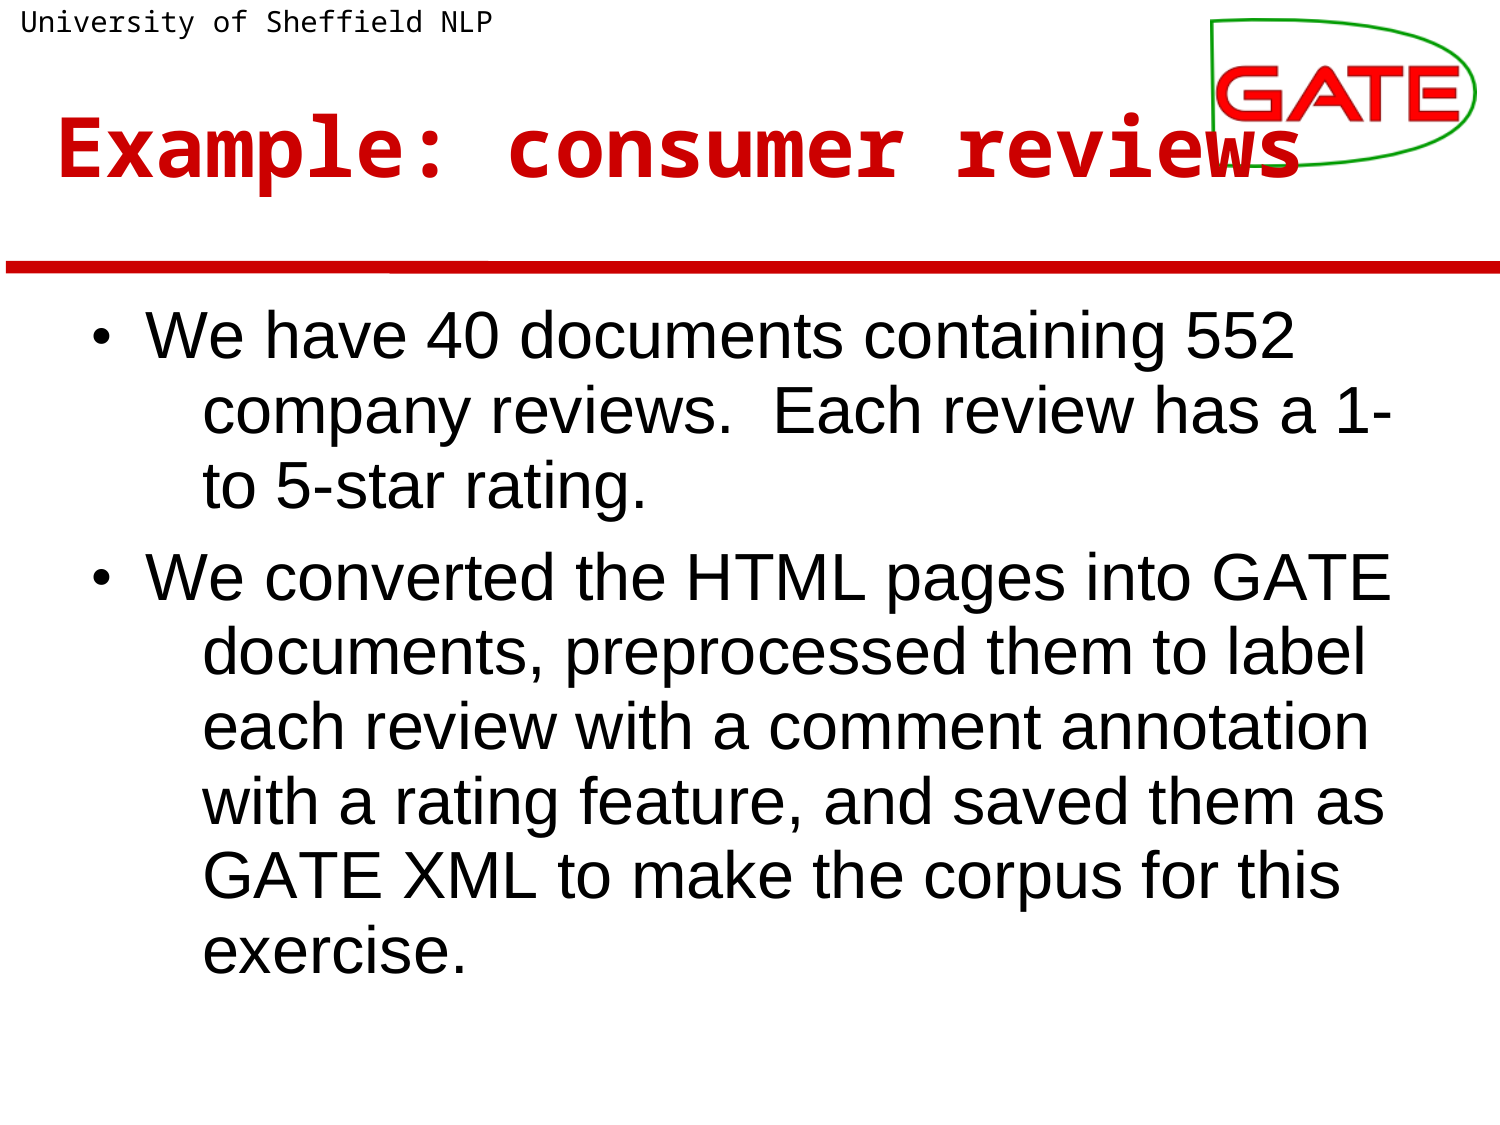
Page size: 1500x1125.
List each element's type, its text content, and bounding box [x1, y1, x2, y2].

picture [1210, 18, 1477, 168]
list We have 40 documents containing 552 company reviews. Each review has a 1- to 5-star rating. We converted the HTML pages into GATE documents, preprocessed them to label each review with a comment annotation with a rating feature, and saved them as GATE XML to make the corpus for this exercise. [74, 290, 1425, 1034]
title Example: consumer reviews [41, 30, 1391, 262]
